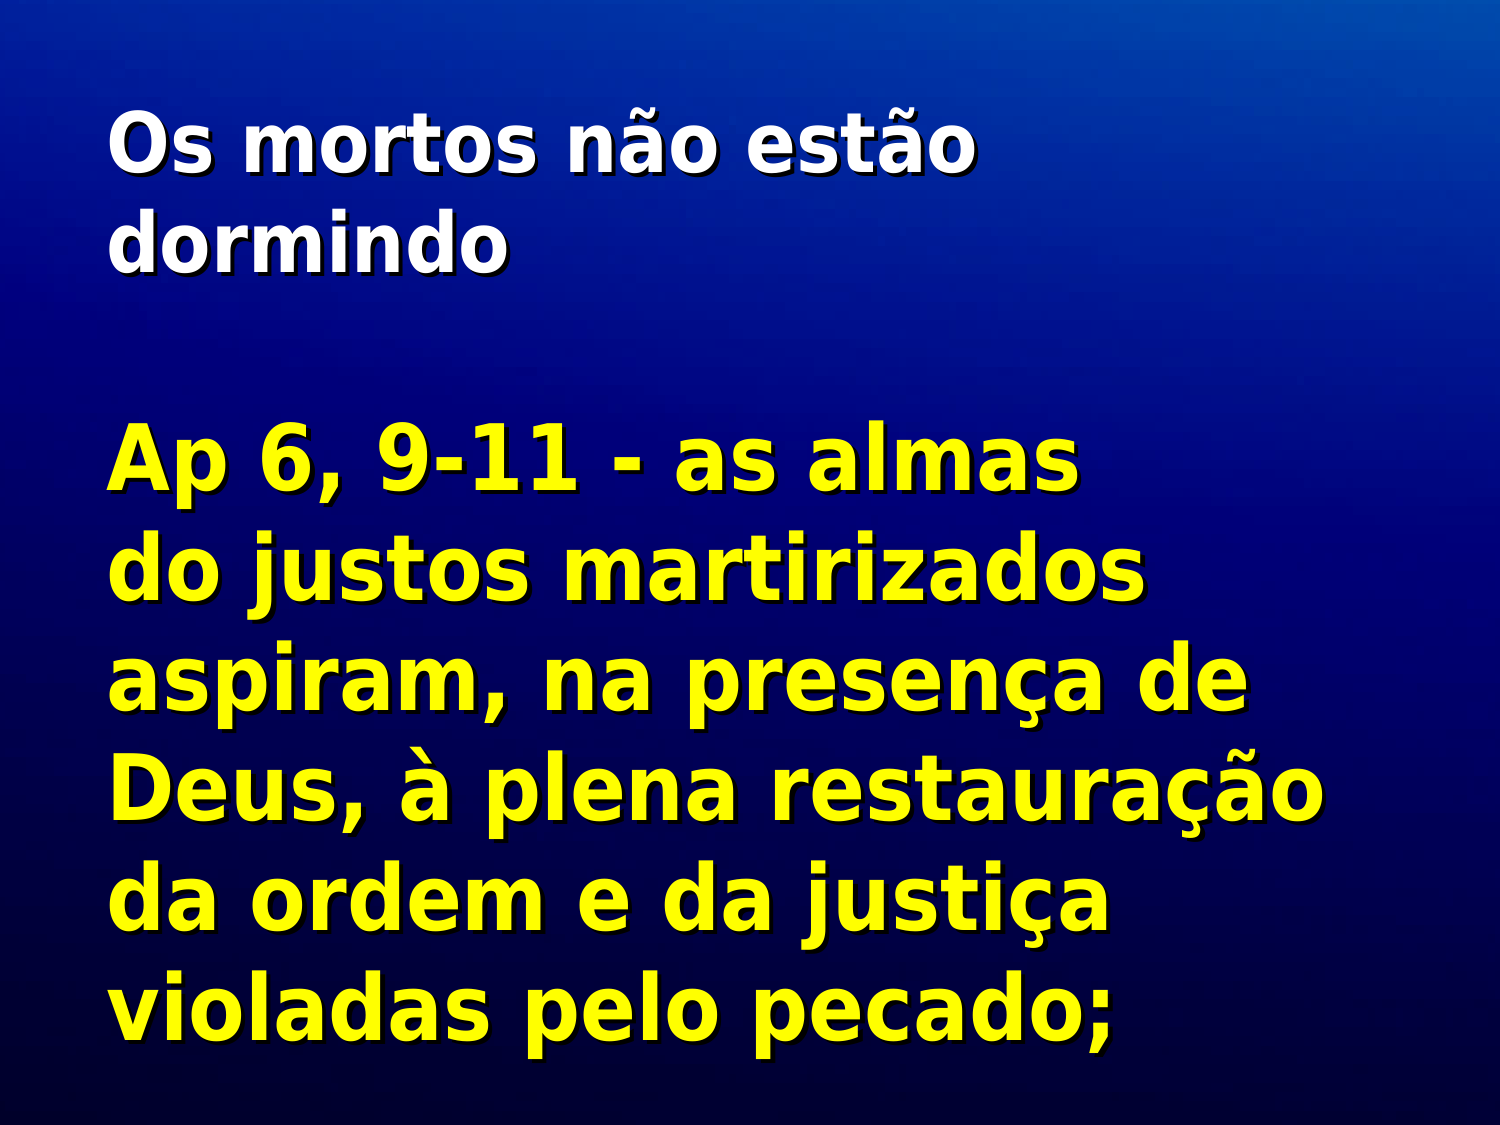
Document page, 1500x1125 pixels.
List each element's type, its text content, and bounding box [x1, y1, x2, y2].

picture [0, 0, 1500, 1125]
text_box Os mortos não estão dormindo Ap 6, 9-11 - as almas do justos martirizados aspiram, na presença de Deus, à plena restauração da ordem e da justiça violadas pelo pecado; [92, 82, 1418, 1040]
